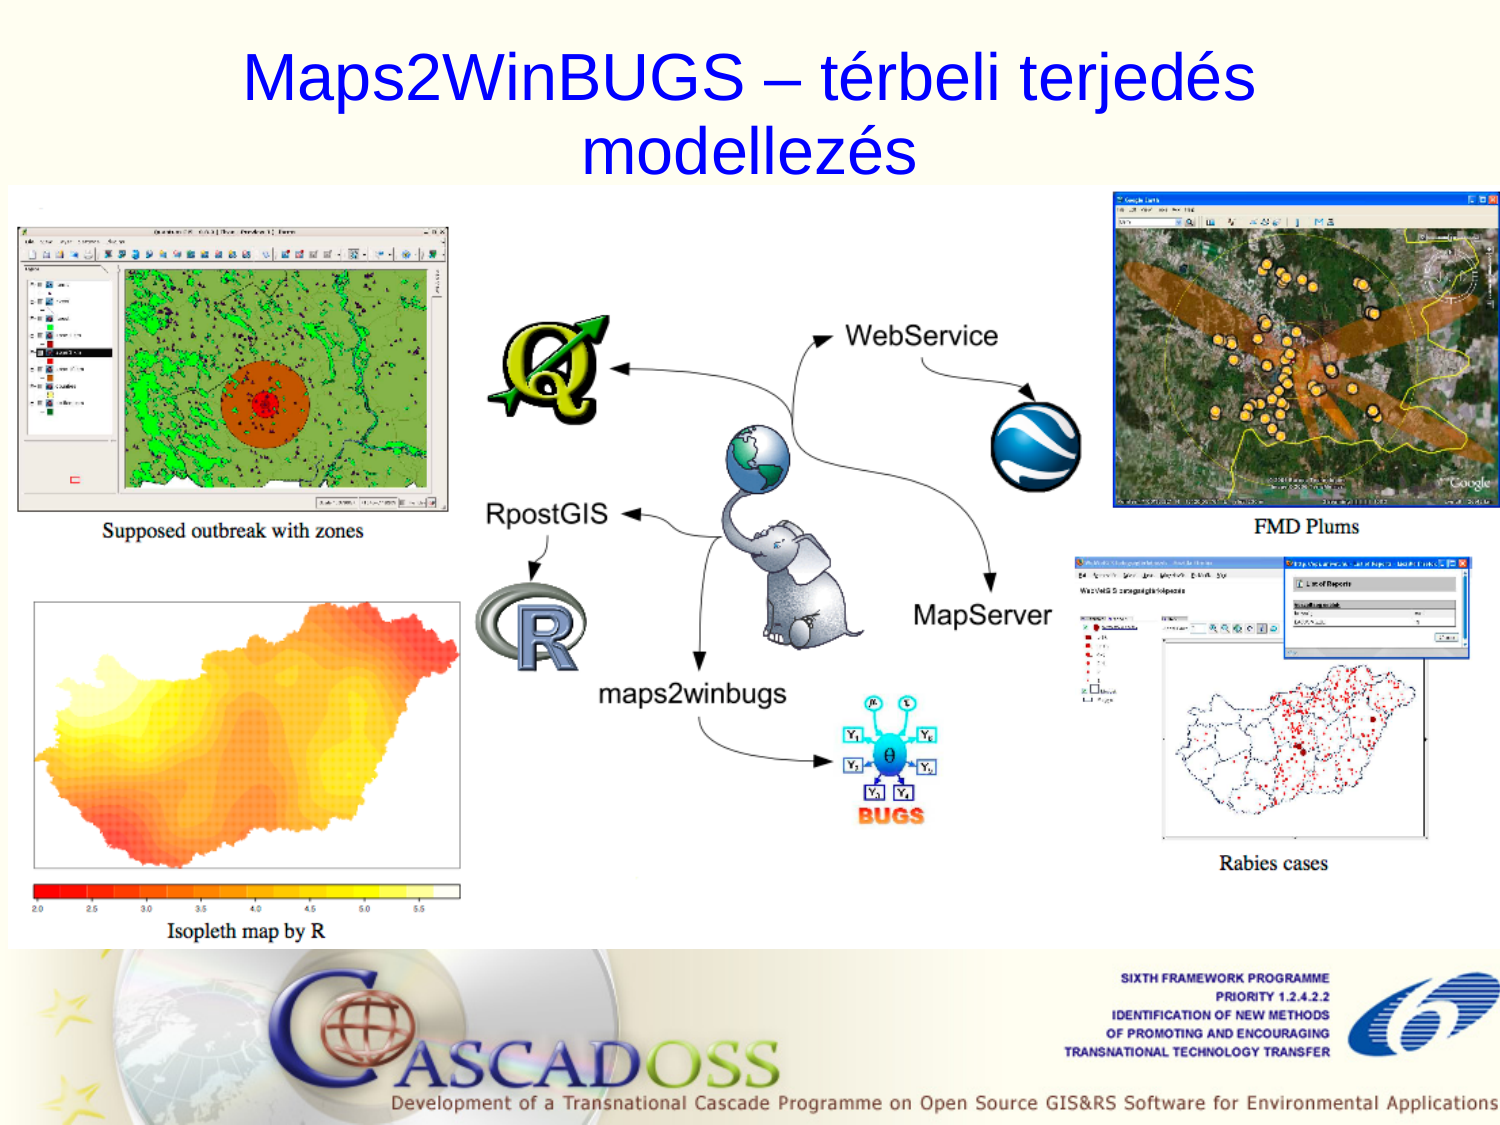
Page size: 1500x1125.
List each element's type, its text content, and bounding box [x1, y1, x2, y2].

picture [0, 185, 1500, 1125]
title Maps2WinBUGS – térbeli terjedés modellezés [75, 28, 1425, 185]
